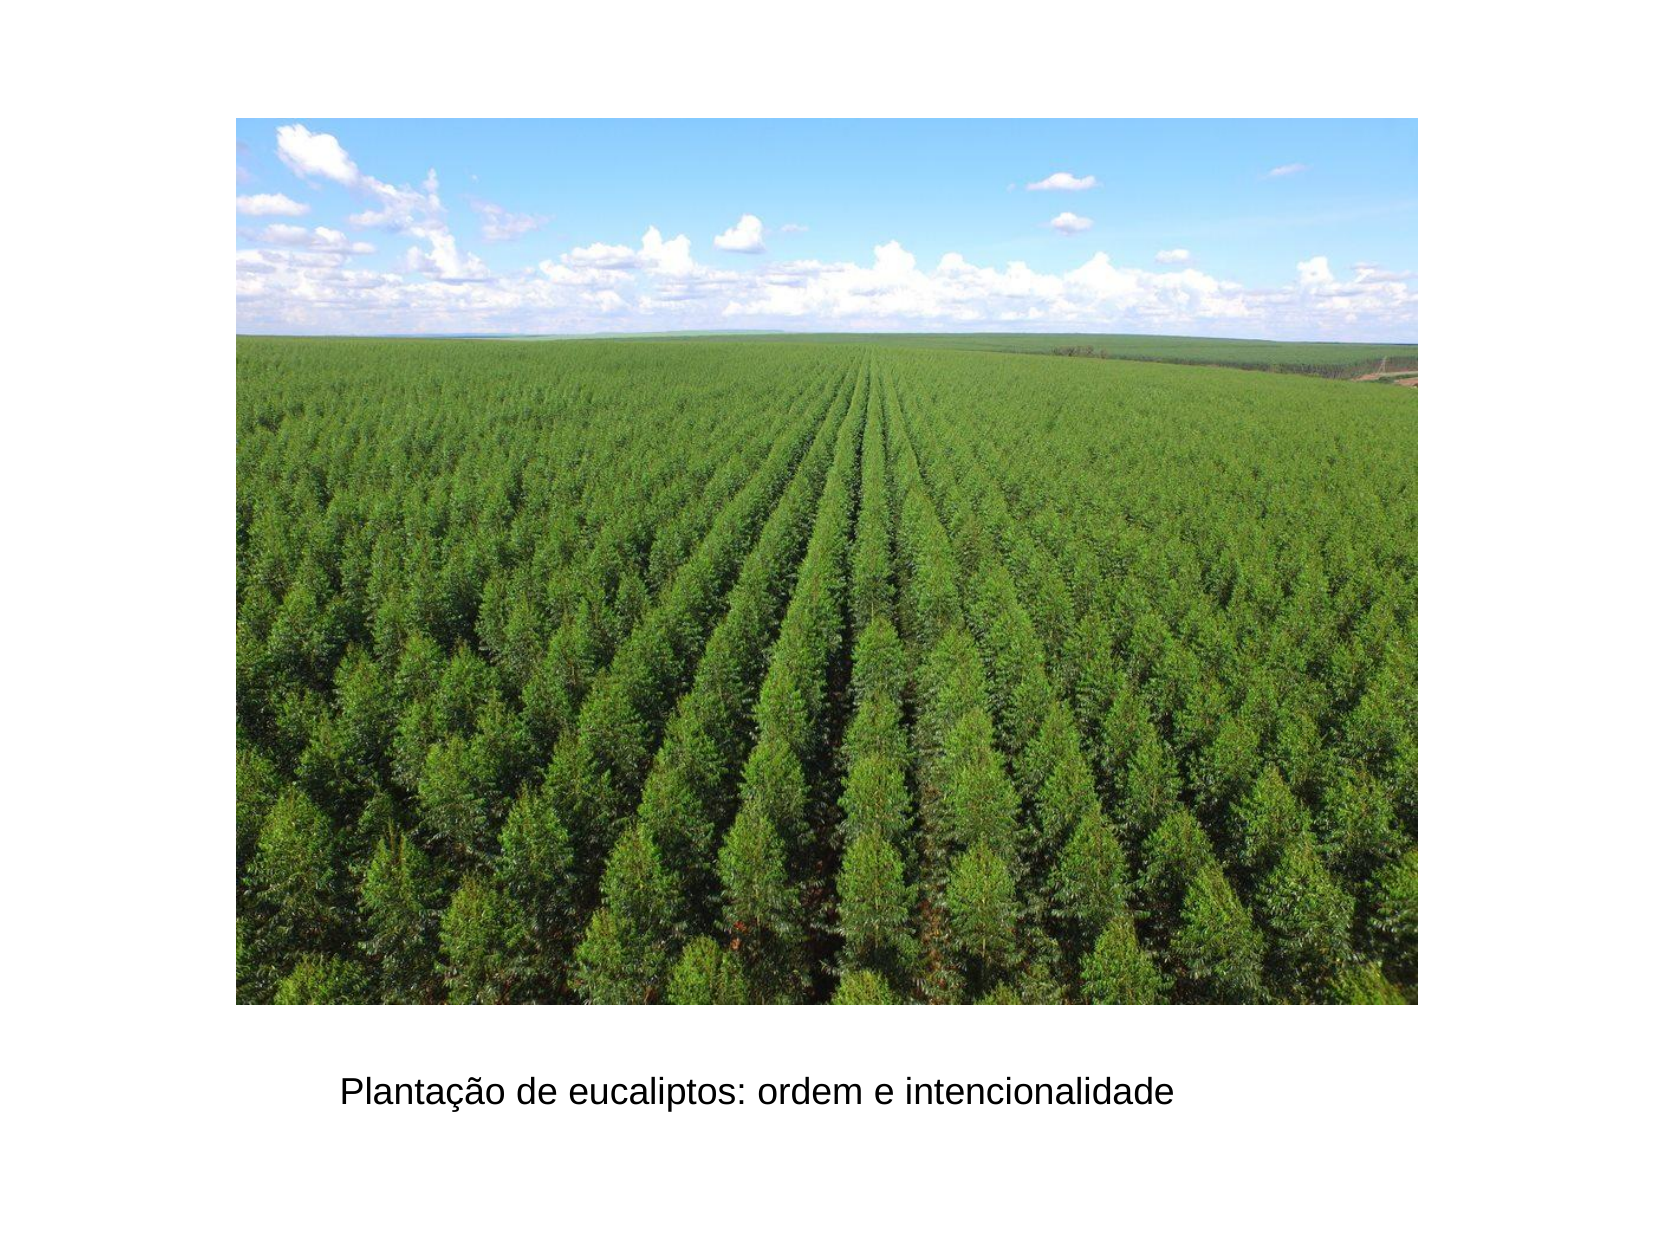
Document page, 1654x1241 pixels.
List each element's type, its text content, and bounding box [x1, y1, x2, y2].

picture [236, 118, 1418, 1005]
text_box Plantação de eucaliptos: ordem e intencionalidade [324, 1062, 1506, 1120]
